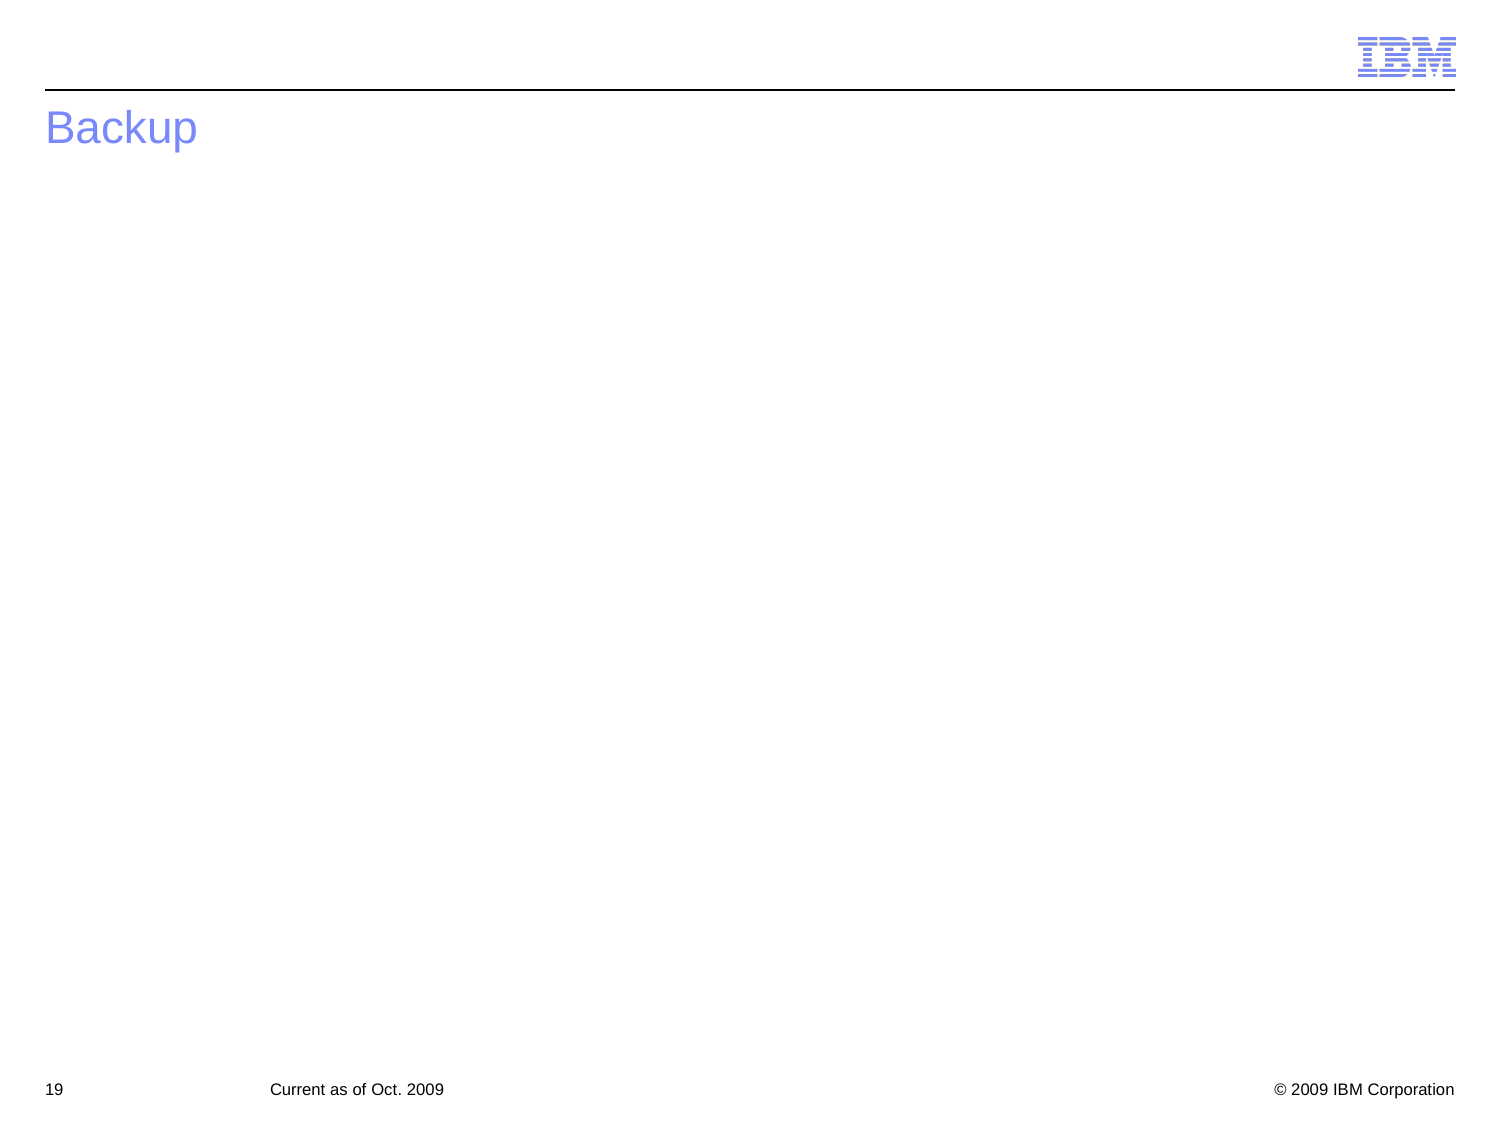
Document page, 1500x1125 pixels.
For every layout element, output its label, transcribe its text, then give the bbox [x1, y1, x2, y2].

picture [1358, 37, 1456, 77]
title Backup [29, 97, 1456, 203]
